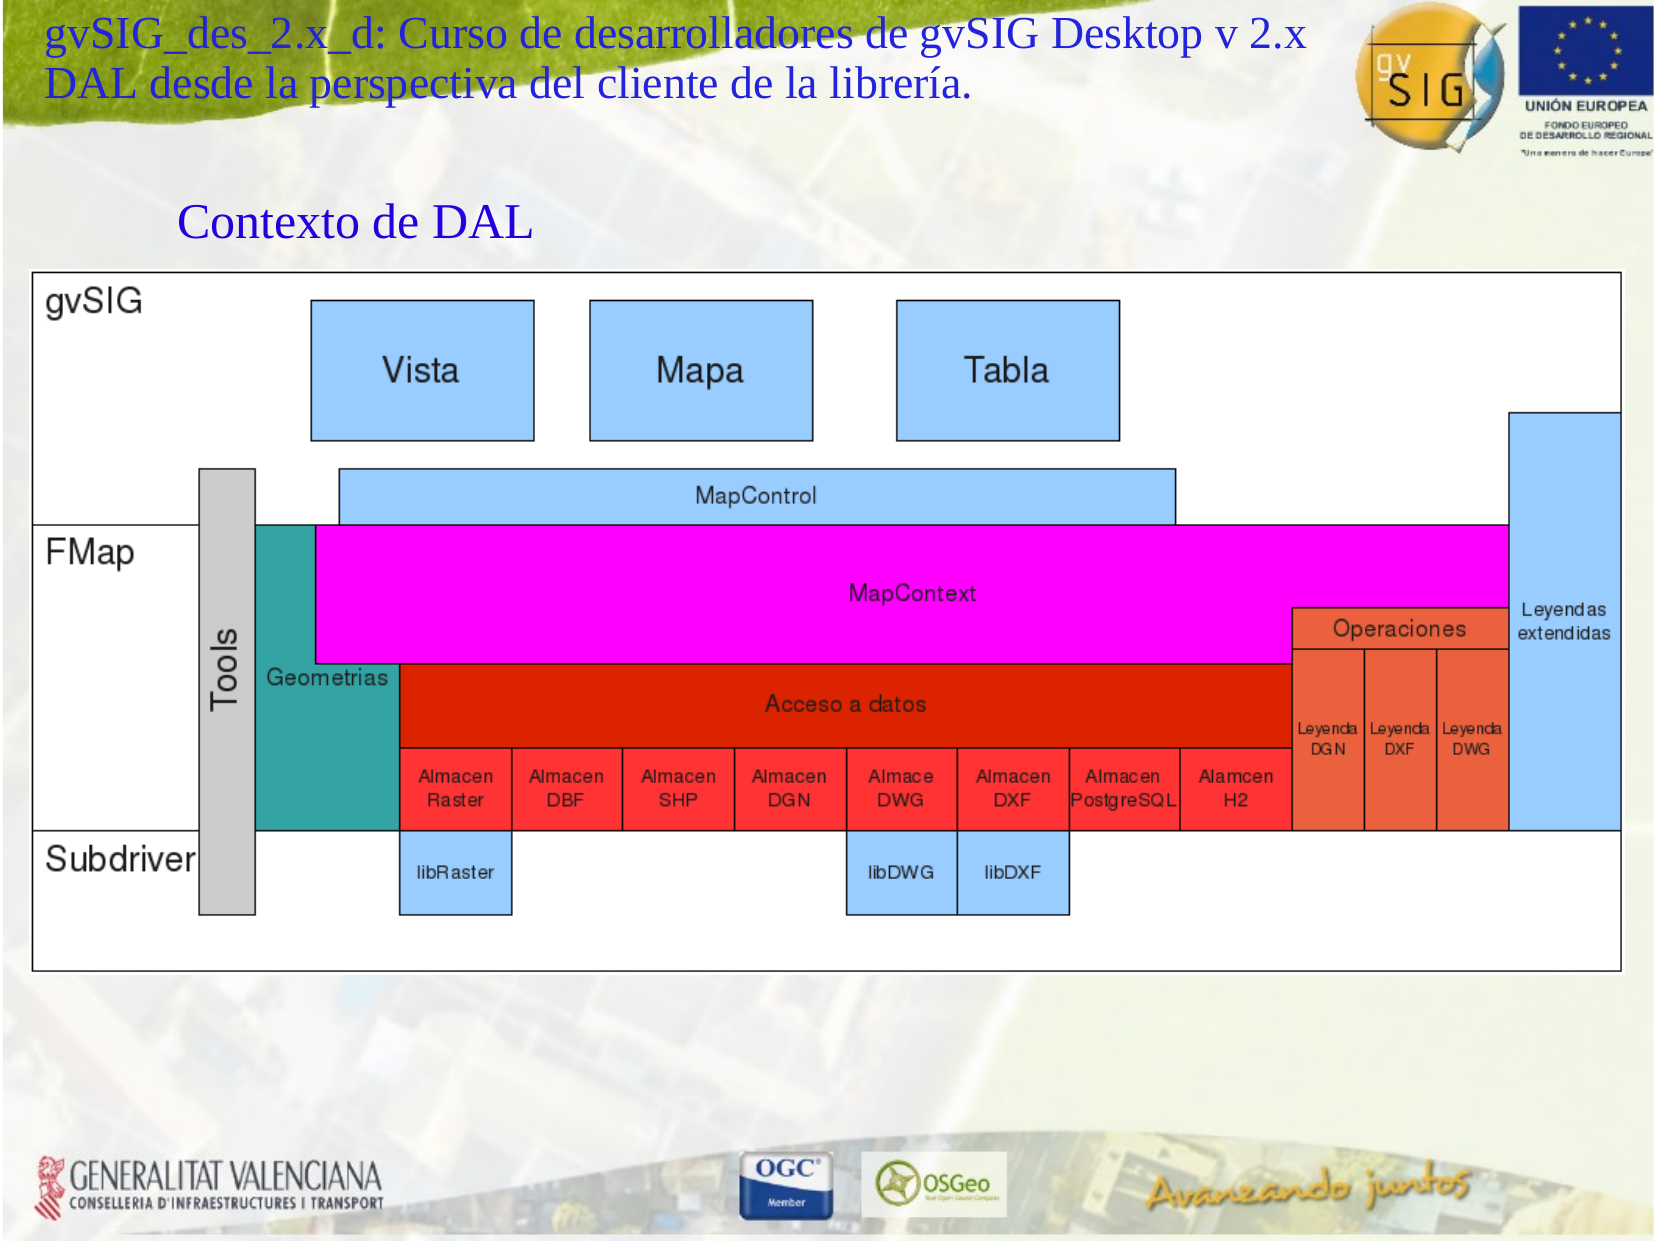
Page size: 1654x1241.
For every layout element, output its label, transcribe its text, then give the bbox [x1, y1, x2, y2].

picture [2, 0, 1654, 1241]
title Contexto de DAL [177, 88, 1329, 269]
